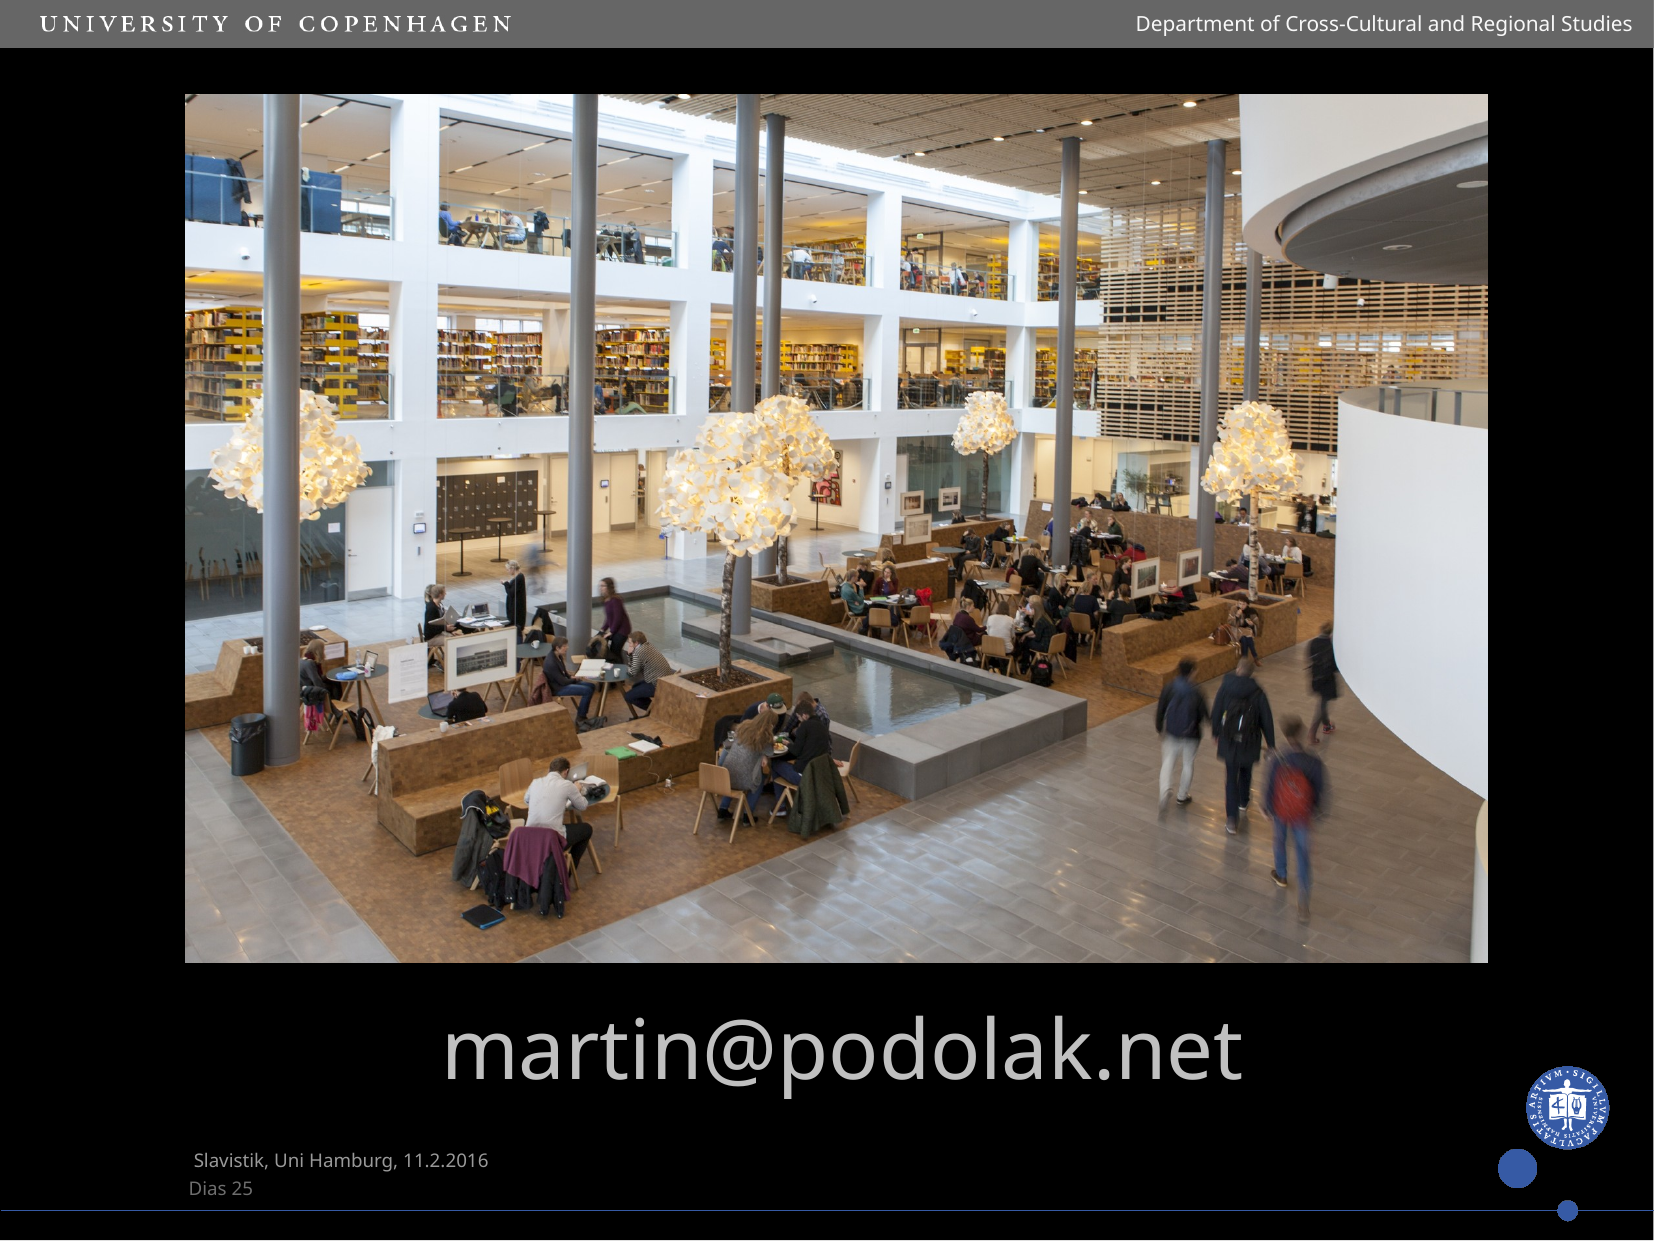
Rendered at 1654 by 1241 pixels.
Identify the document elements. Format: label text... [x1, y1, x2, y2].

title martin@podolak.net [248, 992, 1438, 1097]
slide_number Slavistik, Uni Hamburg, 11.2.2016 [188, 1148, 1379, 1175]
picture [0, 1007, 1654, 1240]
footer Department of Cross-Cultural and Regional Studies [516, 0, 1648, 48]
slide_number Dias <nummer> [188, 1176, 575, 1203]
picture [185, 94, 1488, 963]
